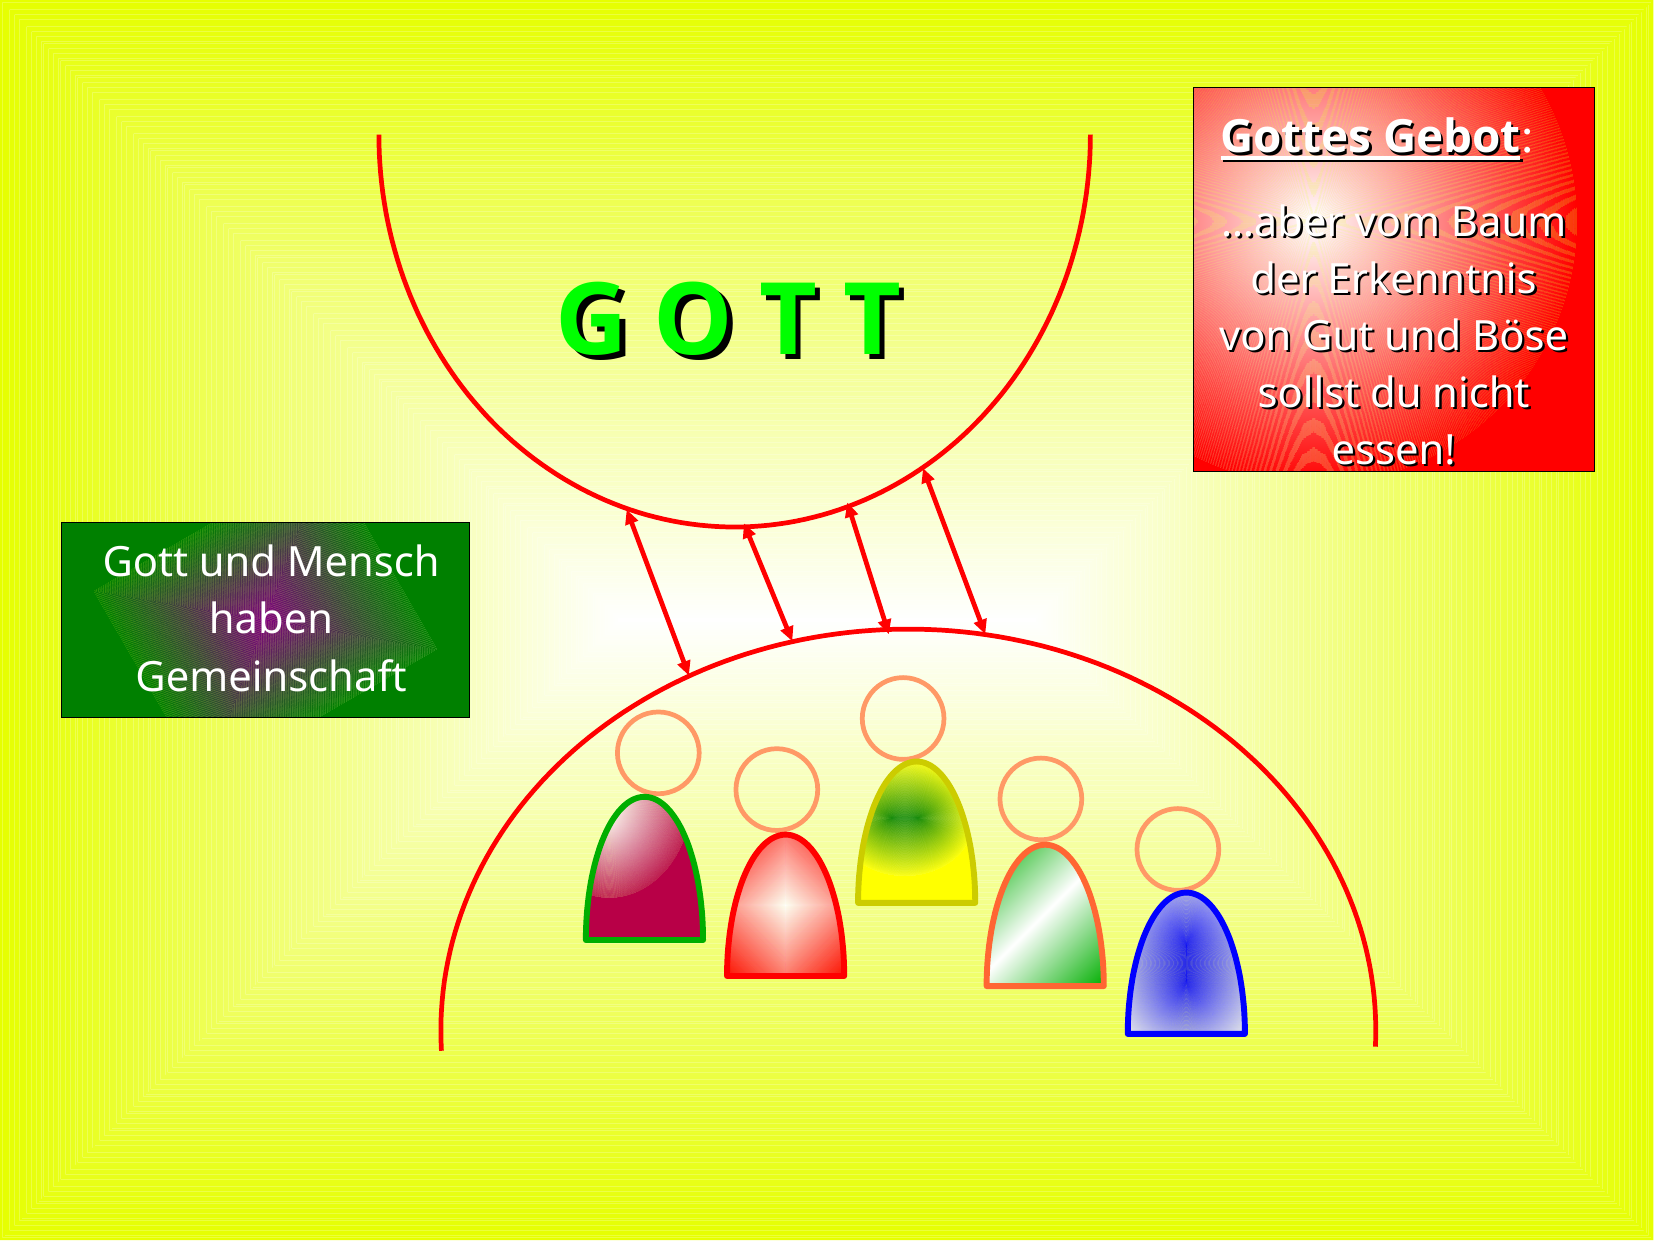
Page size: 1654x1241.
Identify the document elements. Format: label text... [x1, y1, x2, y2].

text_box [61, 522, 470, 718]
text_box …aber vom Baum der Erkenntnis von Gut und Böse sollst du nicht essen! [1202, 191, 1585, 445]
text_box [986, 844, 1104, 987]
text_box [1127, 892, 1245, 1034]
text_box [727, 834, 845, 977]
text_box [585, 796, 704, 941]
text_box [1193, 87, 1595, 472]
text_box Gottes Gebot: [1220, 103, 1591, 162]
text_box [858, 761, 976, 903]
text_box Gott und Mensch haben Gemeinschaft [66, 529, 476, 707]
text_box G O T T [516, 247, 941, 377]
